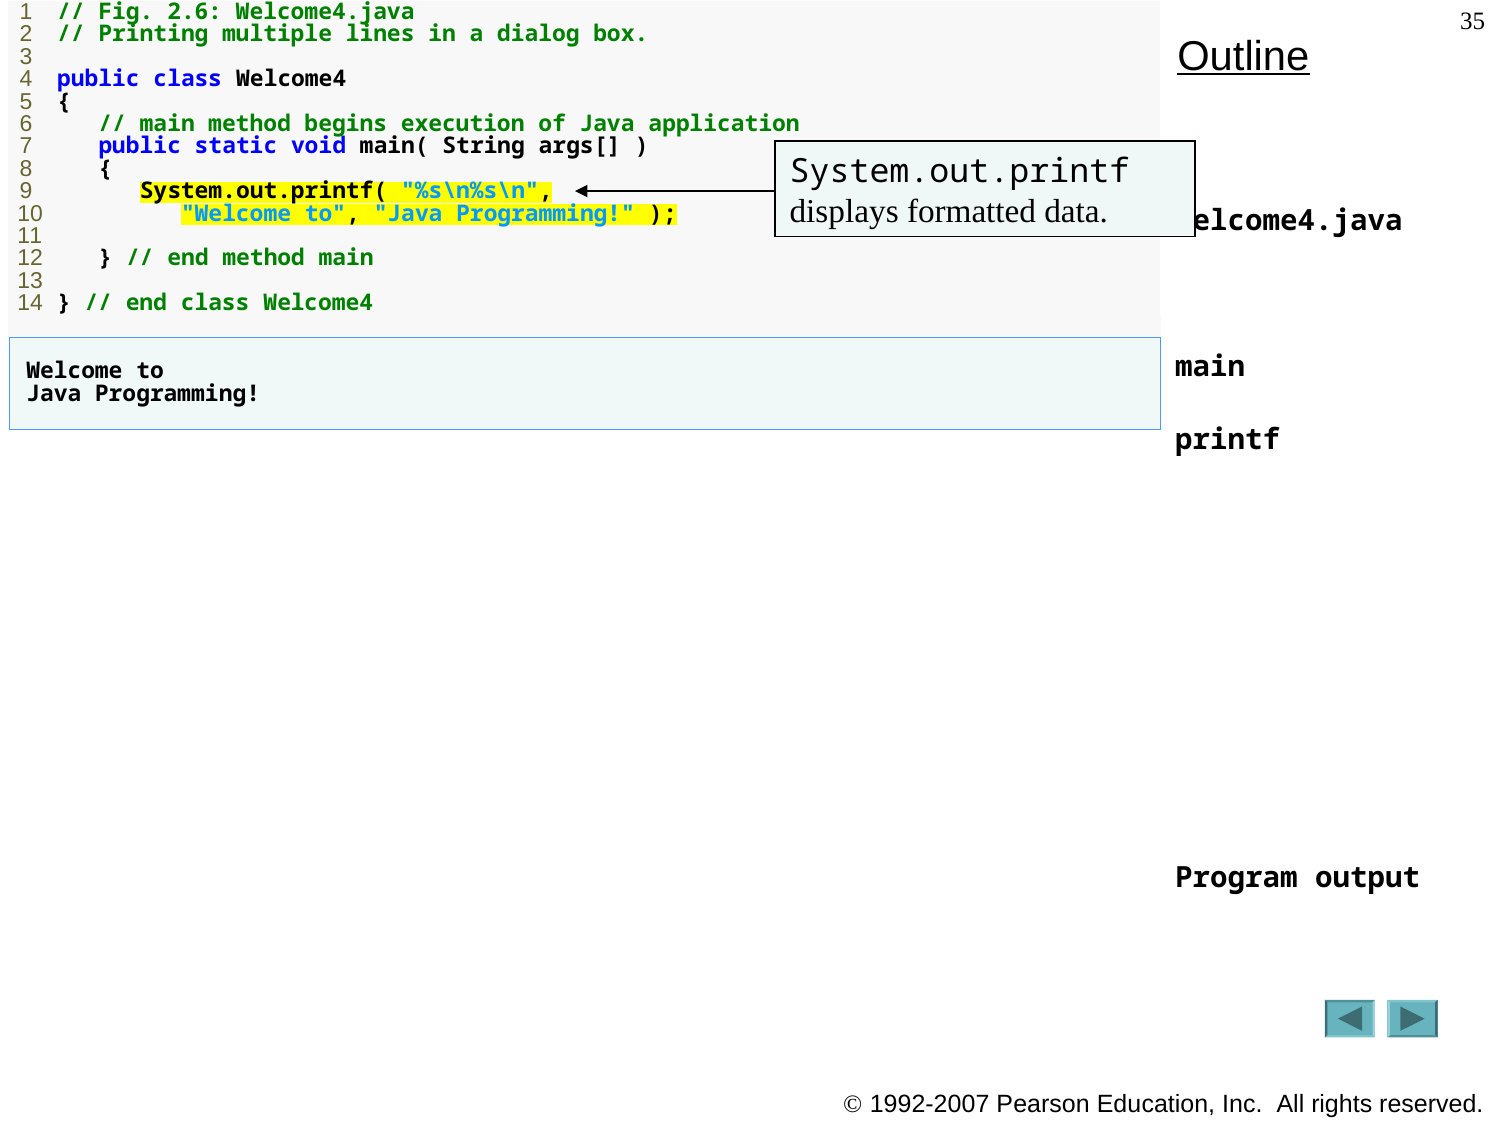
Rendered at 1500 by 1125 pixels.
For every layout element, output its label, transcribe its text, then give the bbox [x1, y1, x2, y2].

list Welcome4.java main printf Program output [1175, 191, 1463, 856]
title Outline [1165, 24, 1500, 91]
chart [7, 1, 1165, 899]
text_box System.out.printf displays formatted data. [774, 141, 1195, 237]
